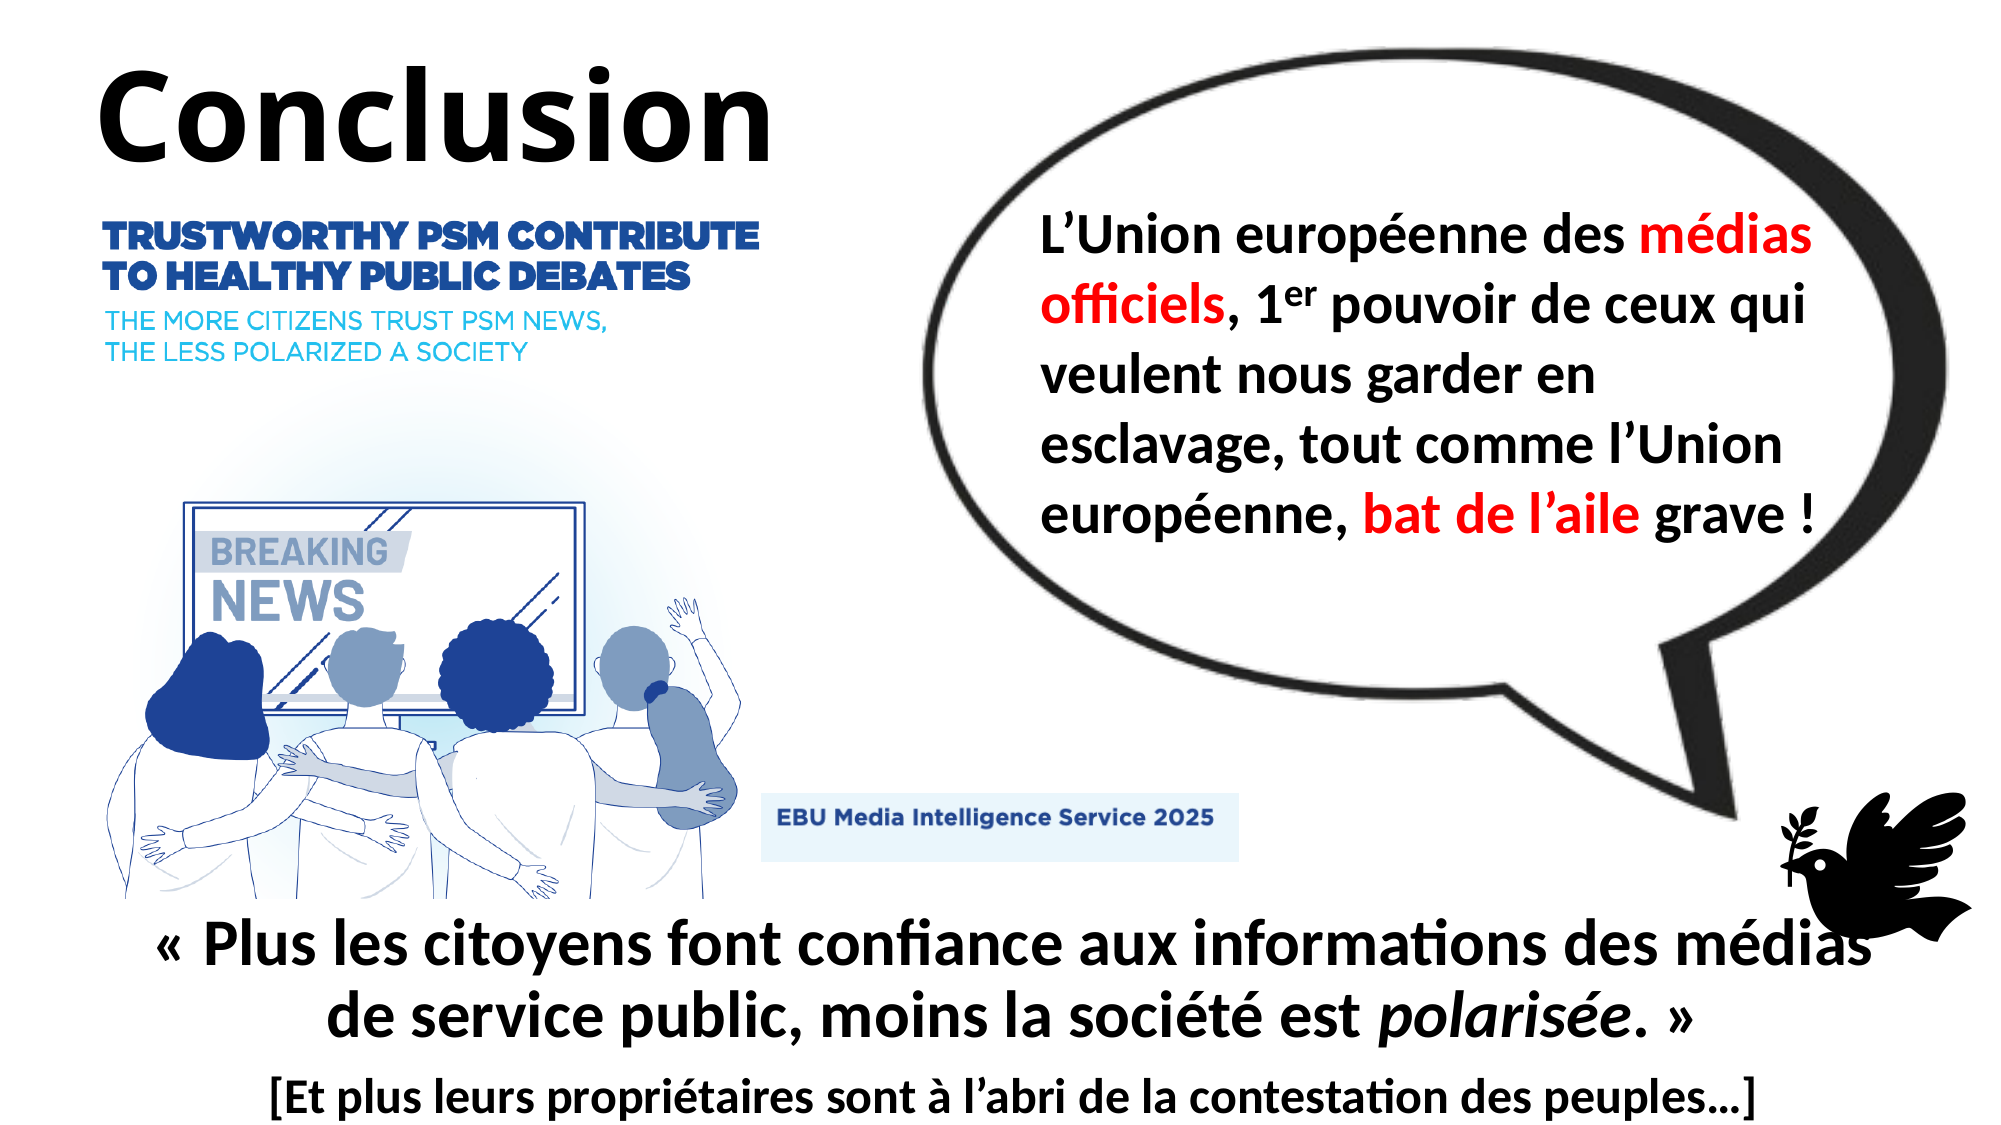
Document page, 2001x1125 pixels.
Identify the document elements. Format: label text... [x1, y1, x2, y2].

text_box 🕊 [1761, 733, 2000, 991]
text_box « Plus les citoyens font confiance aux informations des médias de service public, moins la société est polarisée. » [Et plus leurs propriétaires sont à l’abri de la contestation des peuples…] [27, 898, 2000, 1125]
text_box Conclusion [78, 28, 1015, 196]
picture [78, 0, 2000, 1079]
text_box L’Union européenne des médias officiels, 1er pouvoir de ceux qui veulent nous garder en esclavage, tout comme l’Union européenne, bat de l’aile grave ! [1025, 187, 1839, 557]
